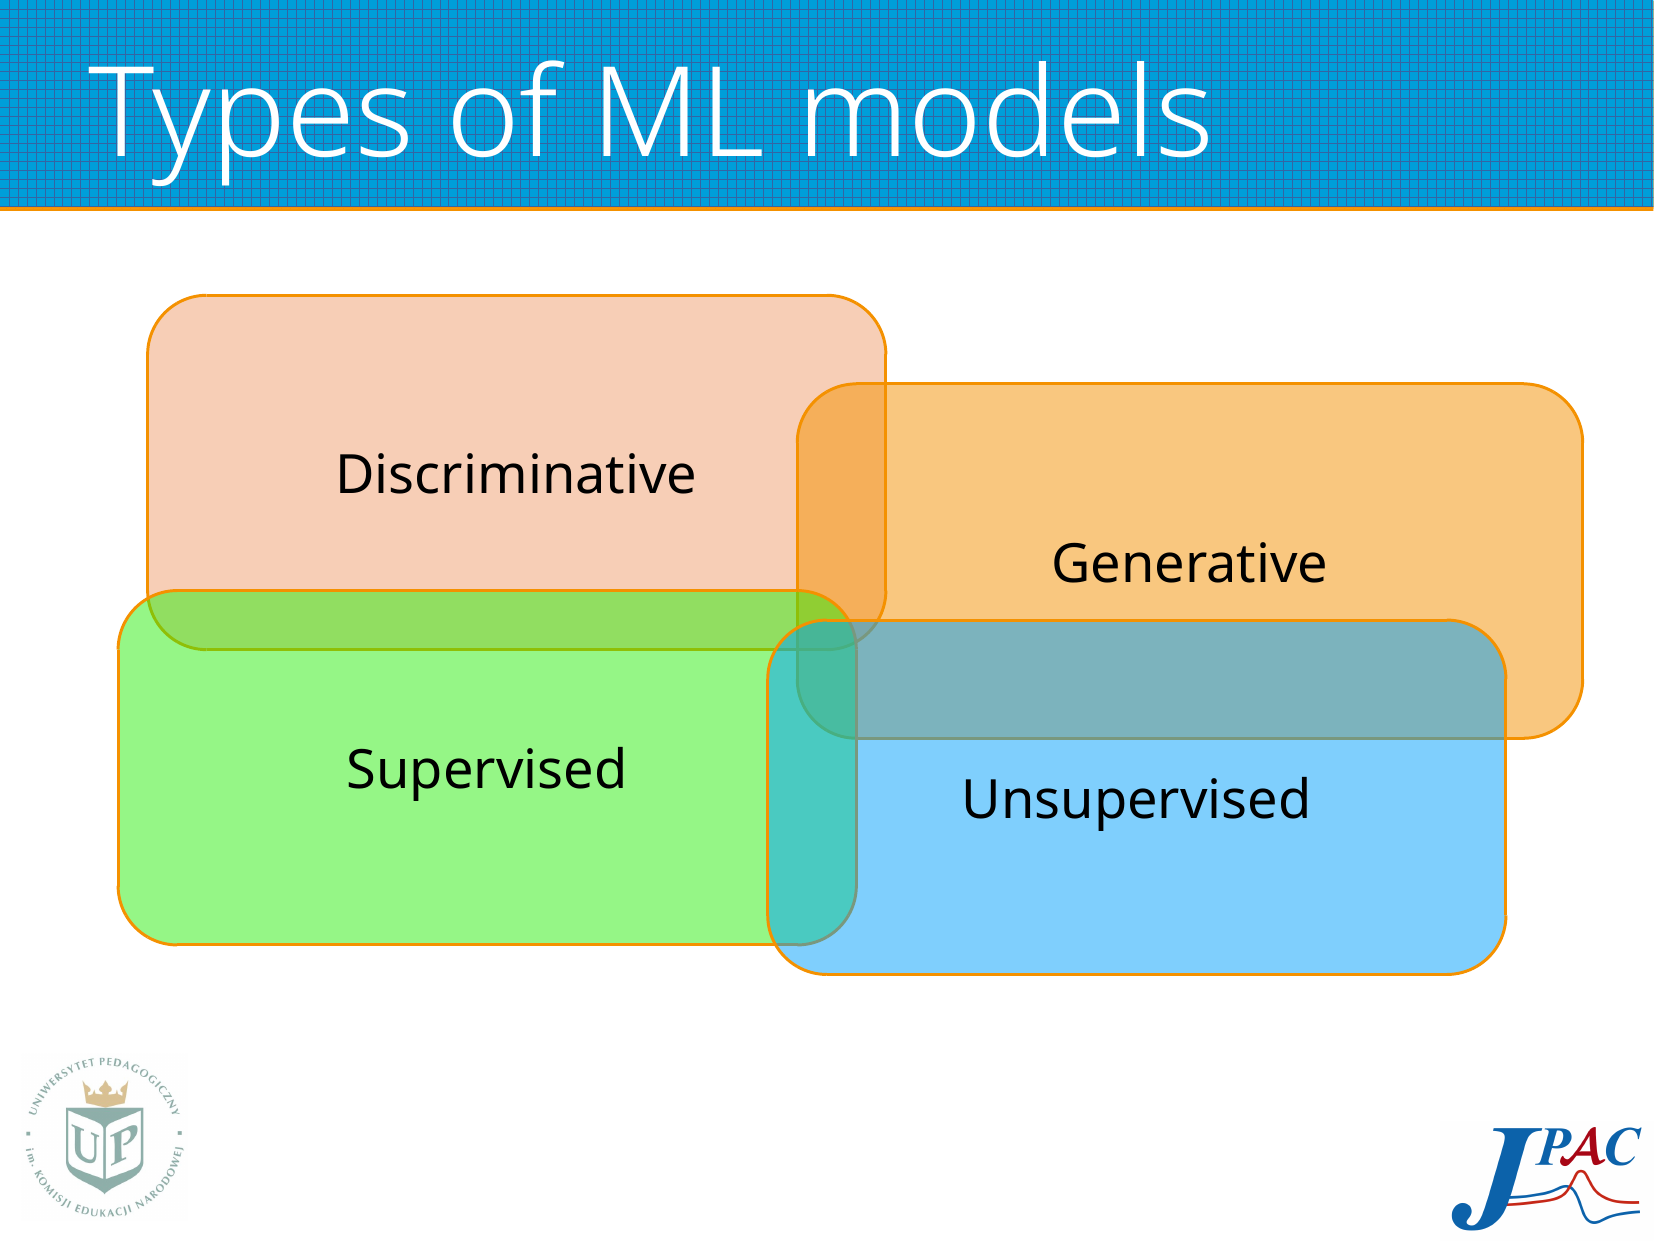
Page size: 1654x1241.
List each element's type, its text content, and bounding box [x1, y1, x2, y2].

text_box Supervised [118, 590, 849, 945]
picture [1440, 1121, 1654, 1241]
text_box Generative [797, 383, 1583, 739]
text_box Discriminative [147, 295, 886, 597]
picture [21, 1053, 188, 1221]
title Types of ML models [88, 5, 1565, 193]
text_box Unsupervised [767, 620, 1506, 975]
